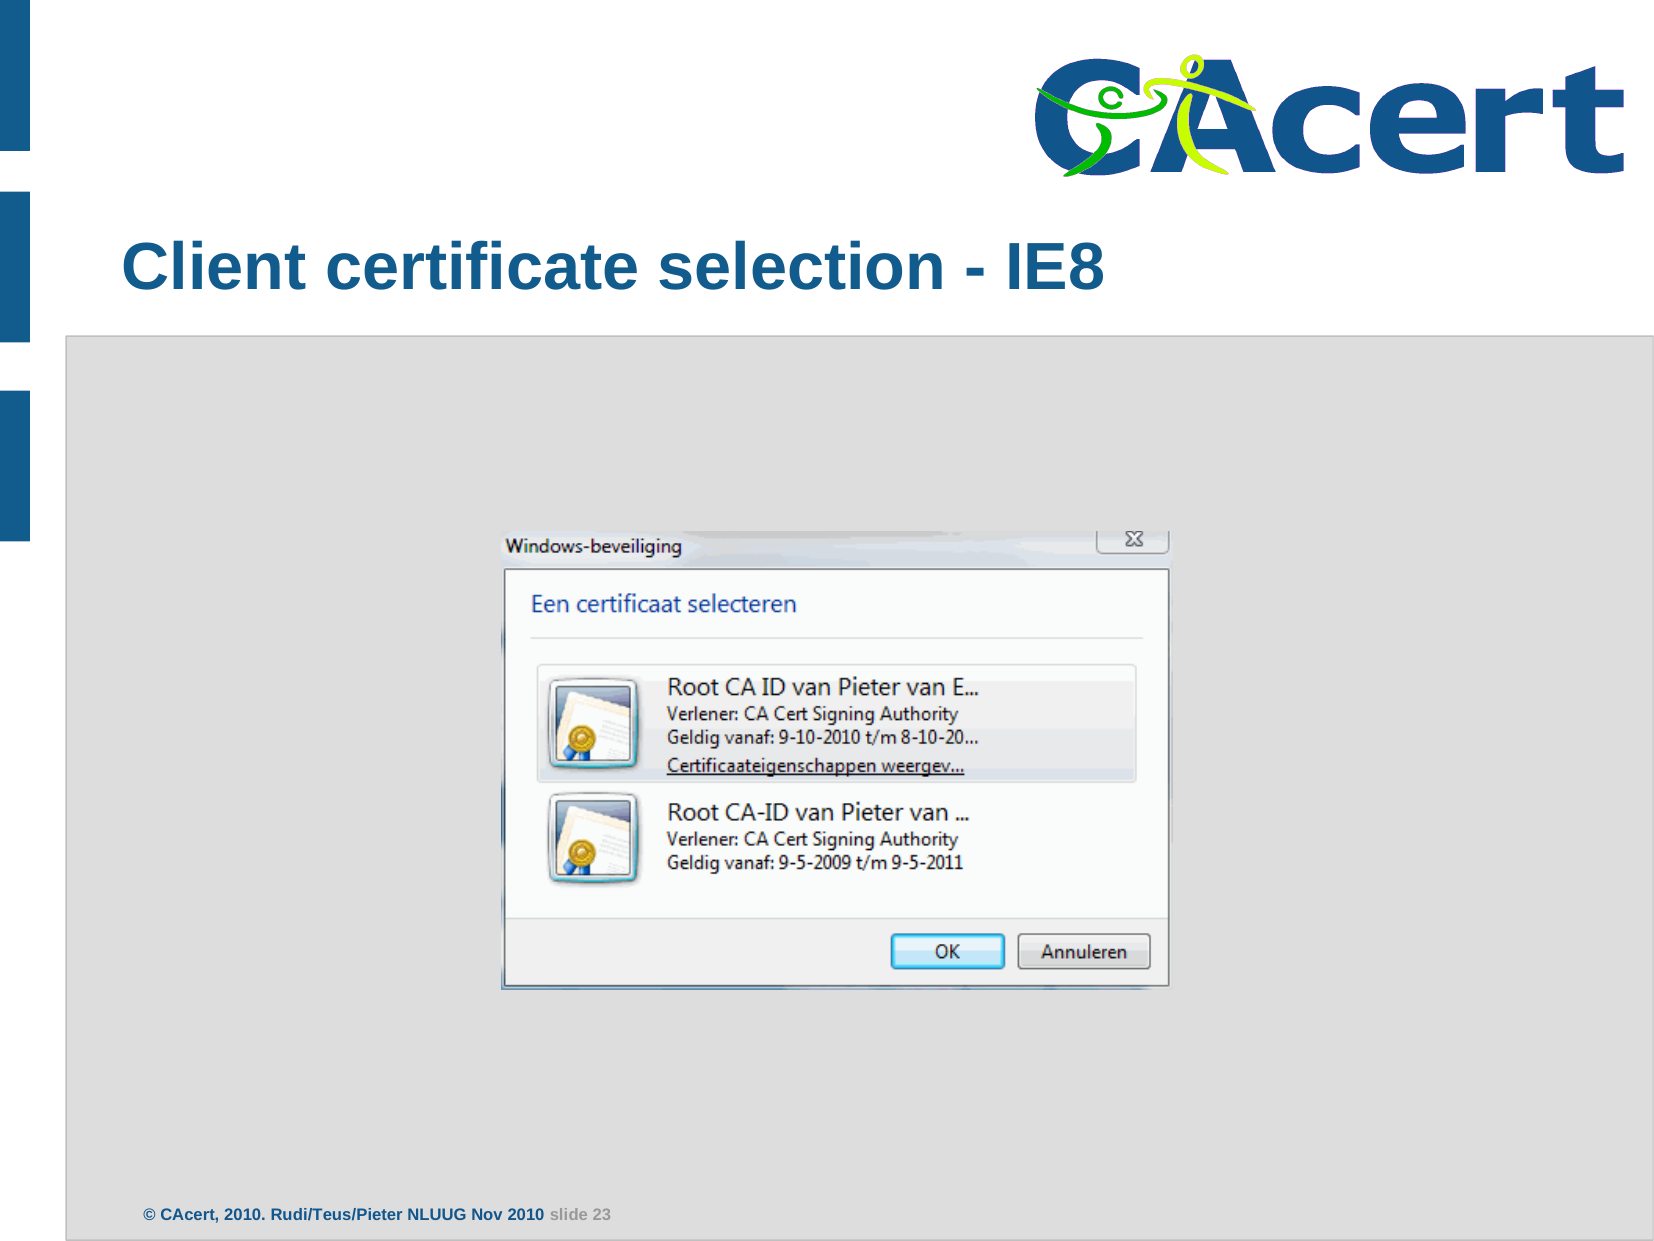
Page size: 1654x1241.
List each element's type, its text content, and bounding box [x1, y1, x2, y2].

picture [1033, 53, 1625, 178]
title Client certificate selection - IE8 [121, 177, 1533, 315]
picture [501, 531, 1173, 990]
